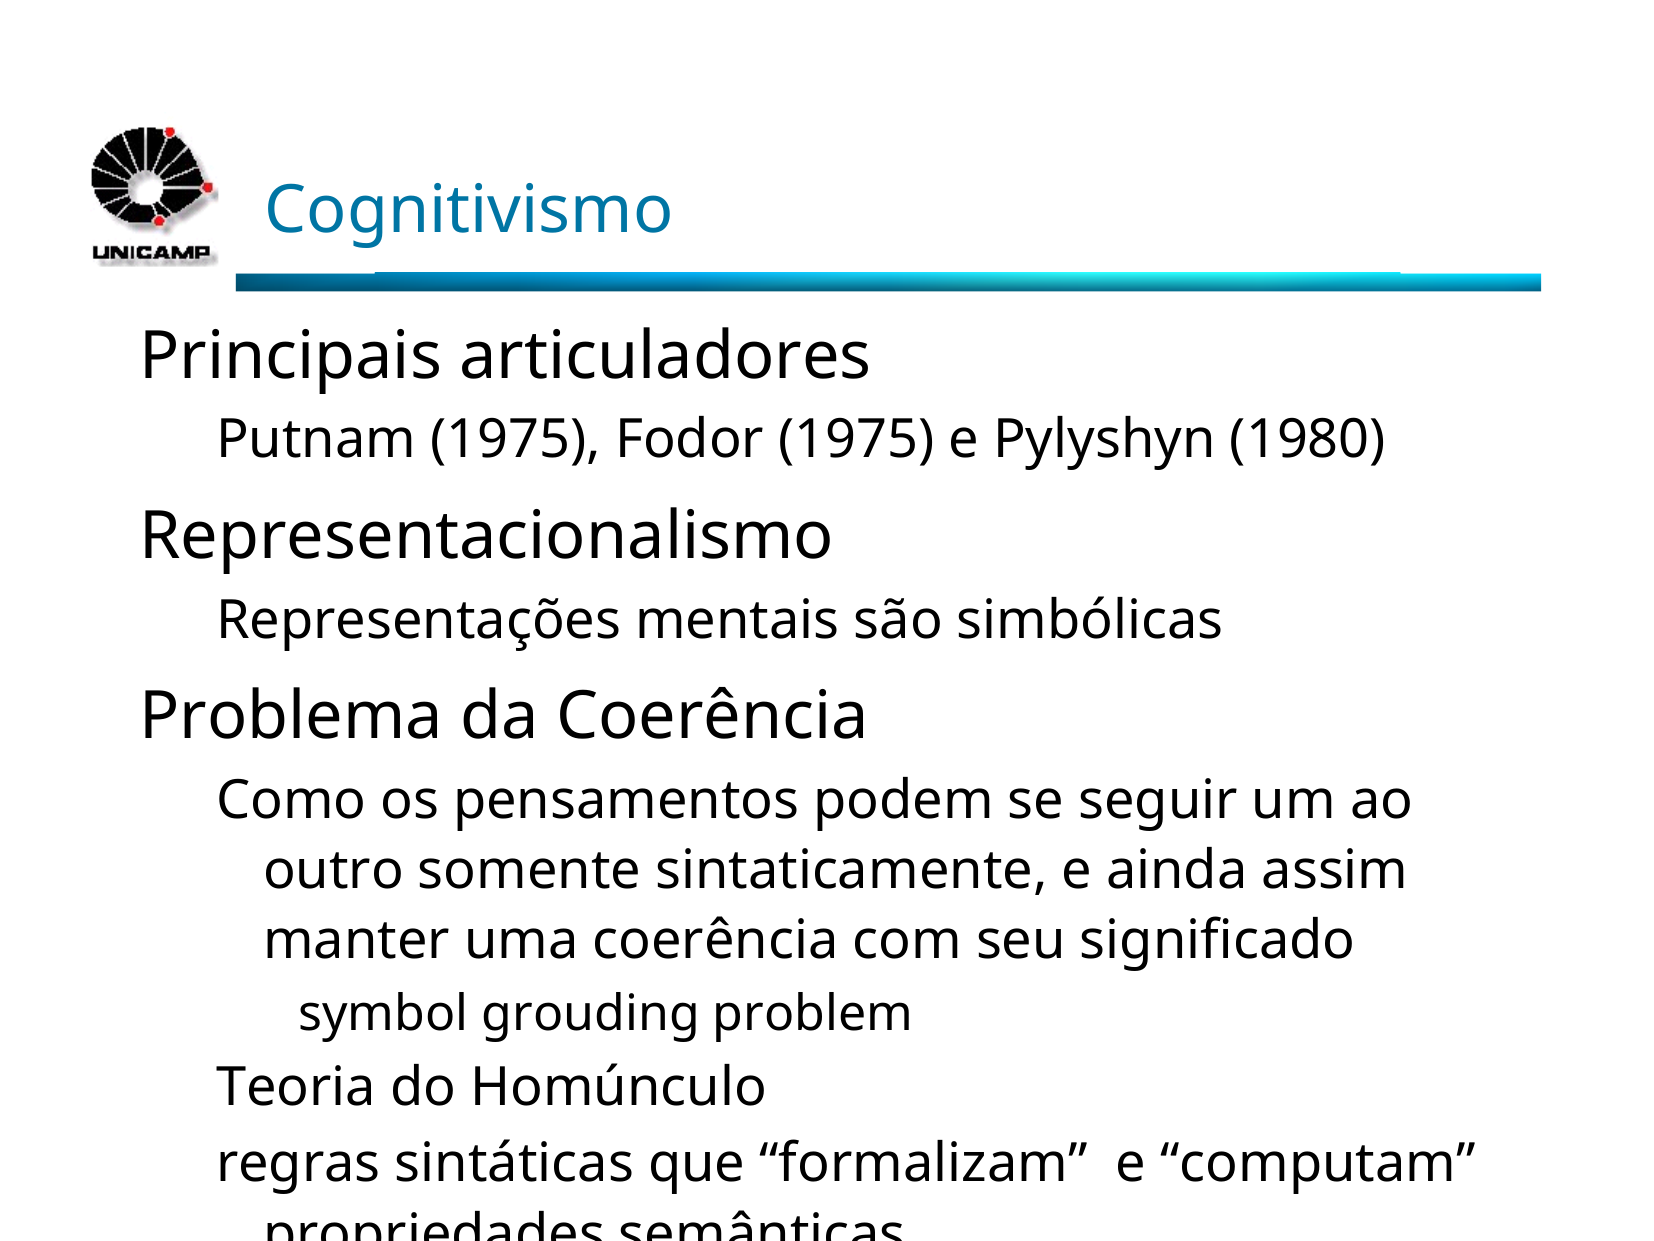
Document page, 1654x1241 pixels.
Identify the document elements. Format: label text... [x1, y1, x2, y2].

title Cognitivismo [264, 42, 1534, 250]
picture [125, 272, 1654, 295]
list Principais articuladores Putnam (1975), Fodor (1975) e Pylyshyn (1980) Representacionalismo Representações mentais são simbólicas Problema da Coerência Como os pensamentos podem se seguir um ao outro somente sintaticamente, e ainda assim manter uma coerência com seu significado symbol grouding problem Teoria do Homúnculo regras sintáticas que “formalizam” e “computam” propriedades semânticas [121, 309, 1534, 1182]
